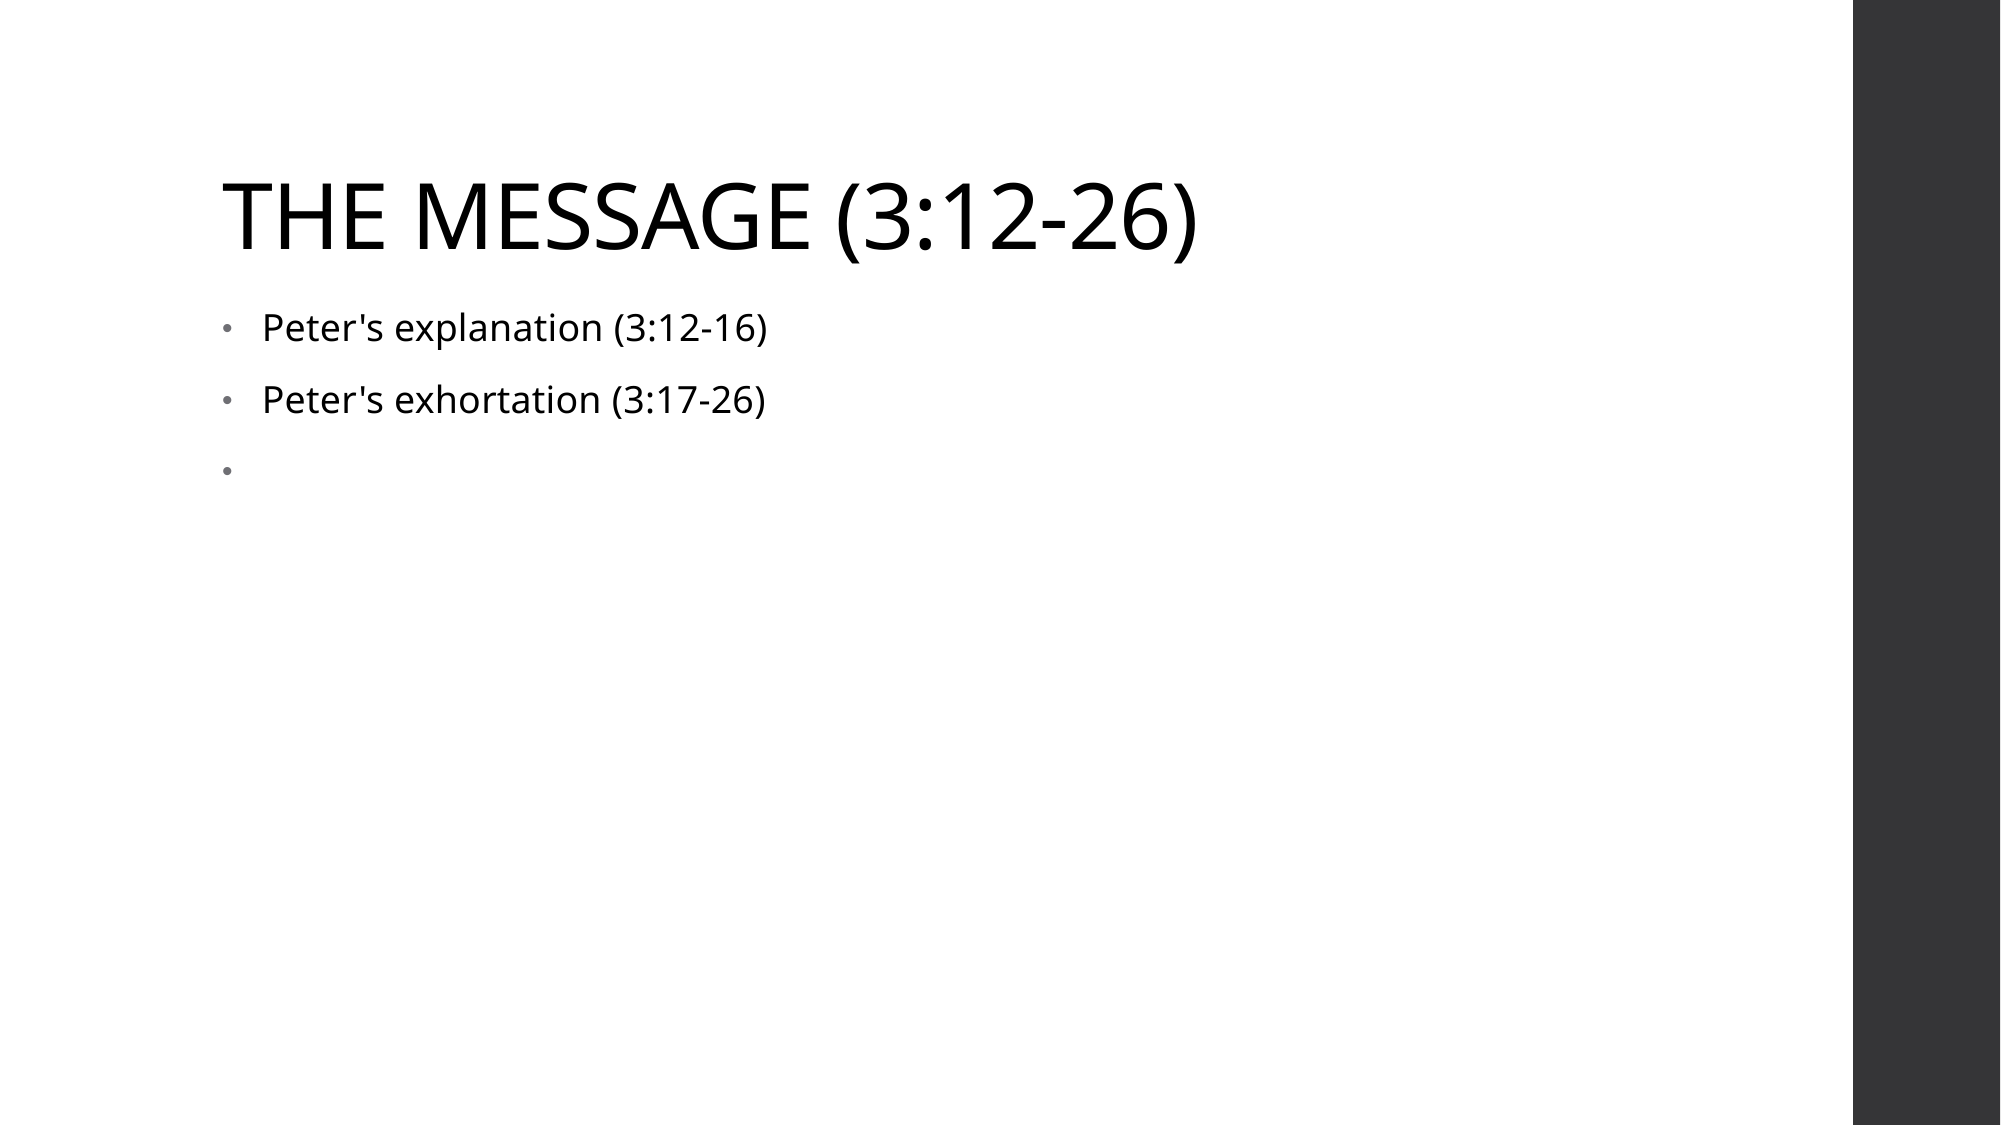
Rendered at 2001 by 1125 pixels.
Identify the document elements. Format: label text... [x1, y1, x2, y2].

title THE MESSAGE (3:12-26) [206, 60, 1797, 278]
list Peter's explanation (3:12-16) Peter's exhortation (3:17-26) [206, 299, 1617, 1014]
